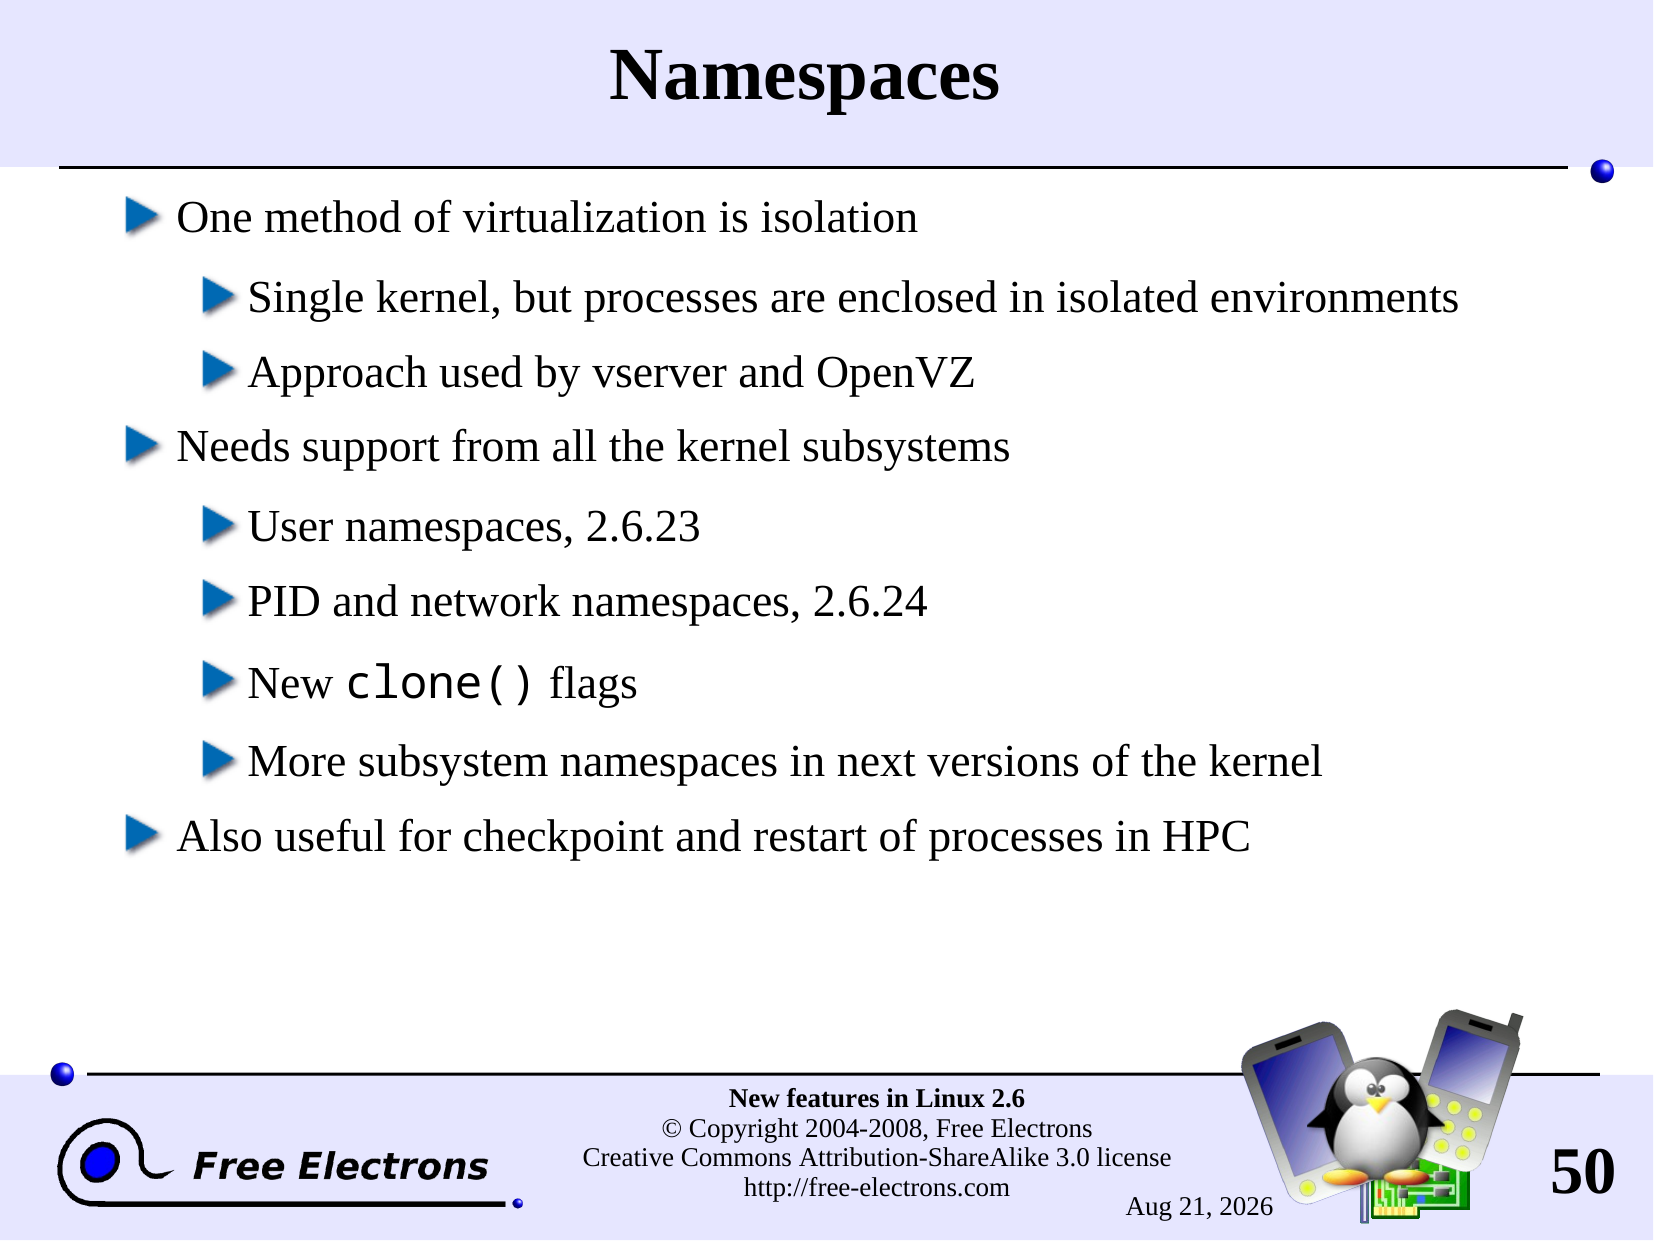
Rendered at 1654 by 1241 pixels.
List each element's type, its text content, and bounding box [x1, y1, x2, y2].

picture [50, 1107, 527, 1216]
picture [1231, 1007, 1538, 1241]
title Namespaces [60, 25, 1551, 124]
list One method of virtualization is isolation Single kernel, but processes are enclosed in isolated environments Approach used by vserver and OpenVZ Needs support from all the kernel subsystems User namespaces, 2.6.23 PID and network namespaces, 2.6.24 New clone() flags More subsystem namespaces in next versions of the kernel Also useful for checkpoint and restart of processes in HPC [105, 191, 1518, 1066]
